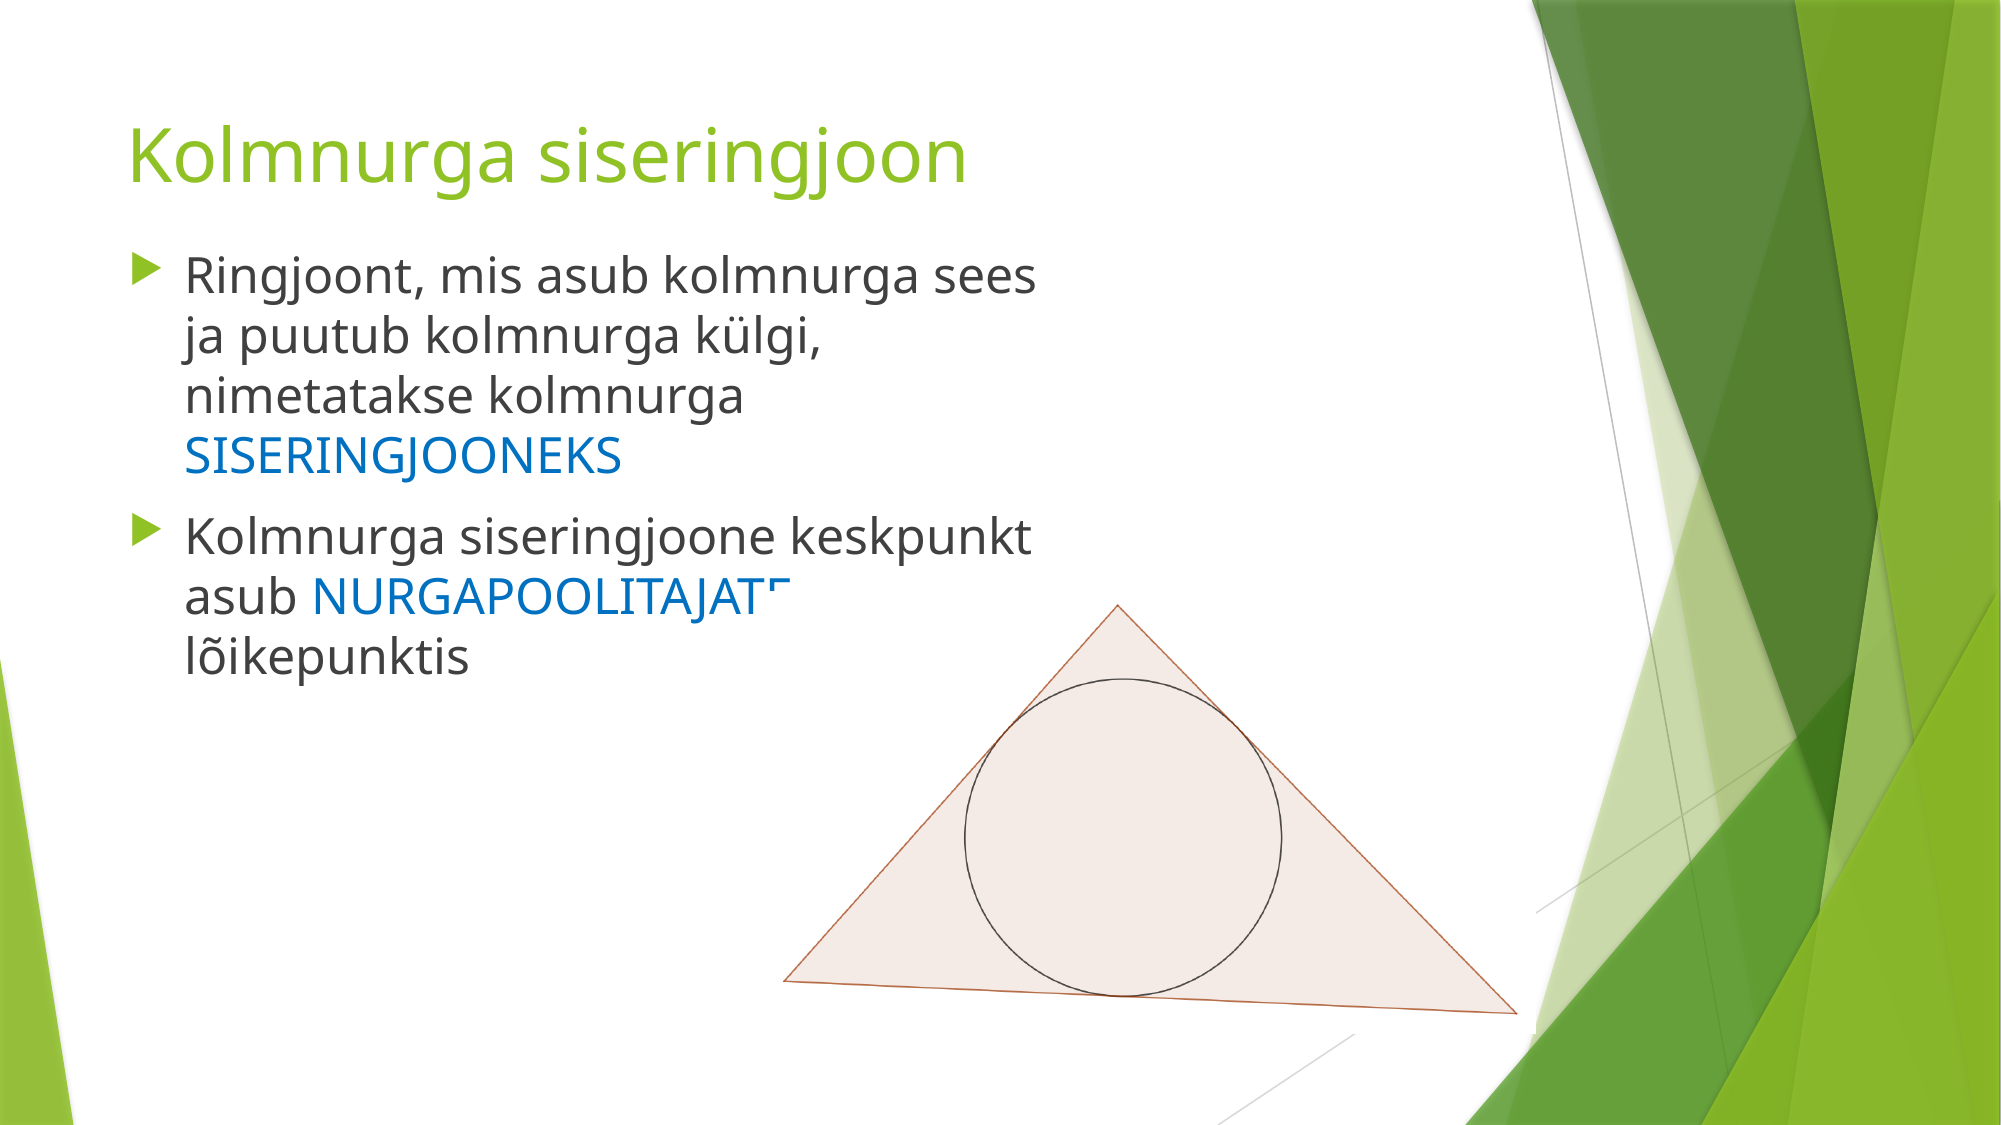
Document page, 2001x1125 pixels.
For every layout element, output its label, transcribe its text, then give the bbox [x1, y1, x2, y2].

picture [766, 591, 1536, 1034]
list Ringjoont, mis asub kolmnurga sees ja puutub kolmnurga külgi, nimetatakse kolmnurga SISERINGJOONEKS Kolmnurga siseringjoone keskpunkt asub NURGAPOOLITAJATE lõikepunktis [113, 236, 1093, 1063]
title Kolmnurga siseringjoon [111, 99, 1522, 317]
